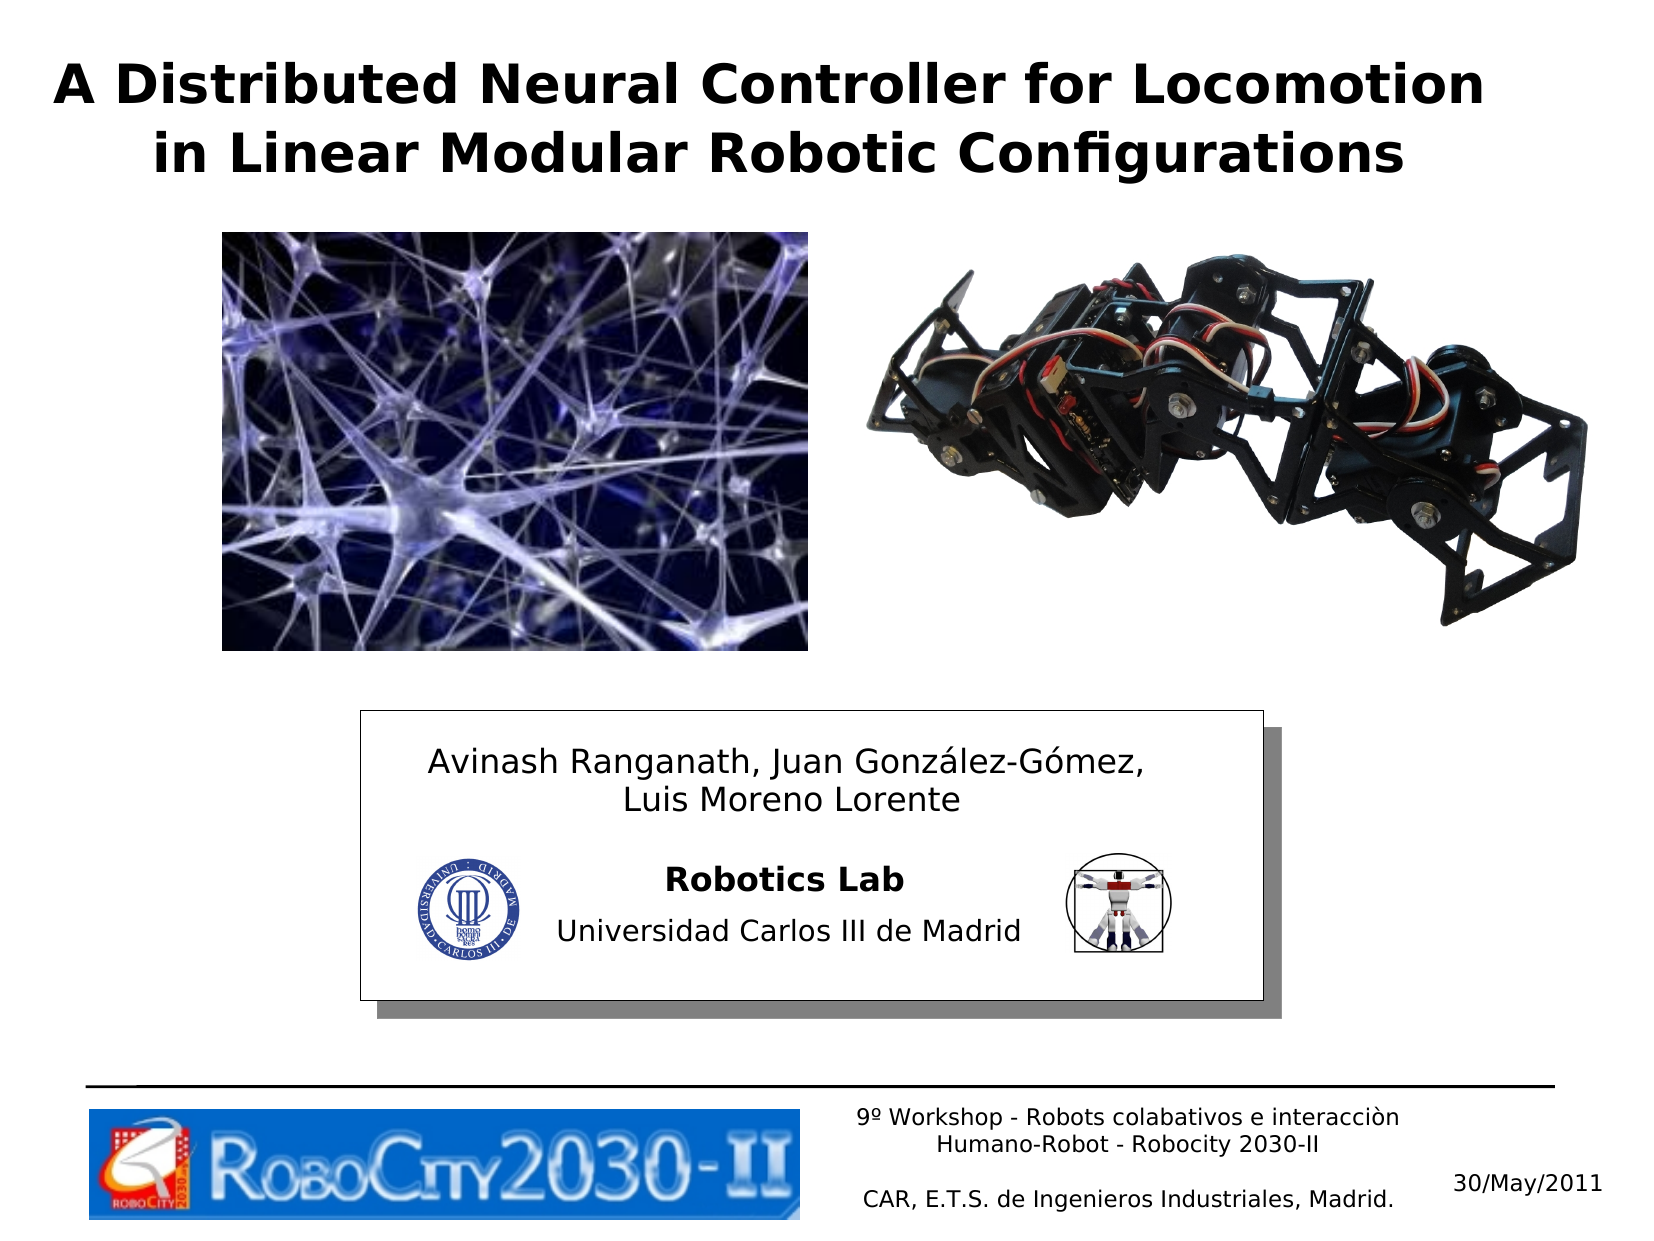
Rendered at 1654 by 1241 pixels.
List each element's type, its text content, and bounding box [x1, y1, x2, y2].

text_box A Distributed Neural Controller for Locomotion in Linear Modular Robotic Configurations [38, 45, 1531, 193]
picture [222, 232, 808, 651]
text_box 30/May/2011 [1438, 1163, 1620, 1206]
text_box Universidad Carlos III de Madrid [541, 906, 1038, 960]
text_box Avinash Ranganath, Juan González-Gómez, Luis Moreno Lorente [412, 734, 1162, 827]
picture [416, 856, 521, 961]
text_box Robotics Lab [649, 853, 920, 906]
text_box 9º Workshop - Robots colabativos e interacciòn Humano-Robot - Robocity 2030-II [841, 1096, 1423, 1166]
text_box CAR, E.T.S. de Ingenieros Industriales, Madrid. [838, 1178, 1420, 1233]
text_box [360, 710, 1264, 1001]
picture [89, 1109, 800, 1220]
picture [845, 233, 1607, 645]
picture [1065, 853, 1172, 953]
